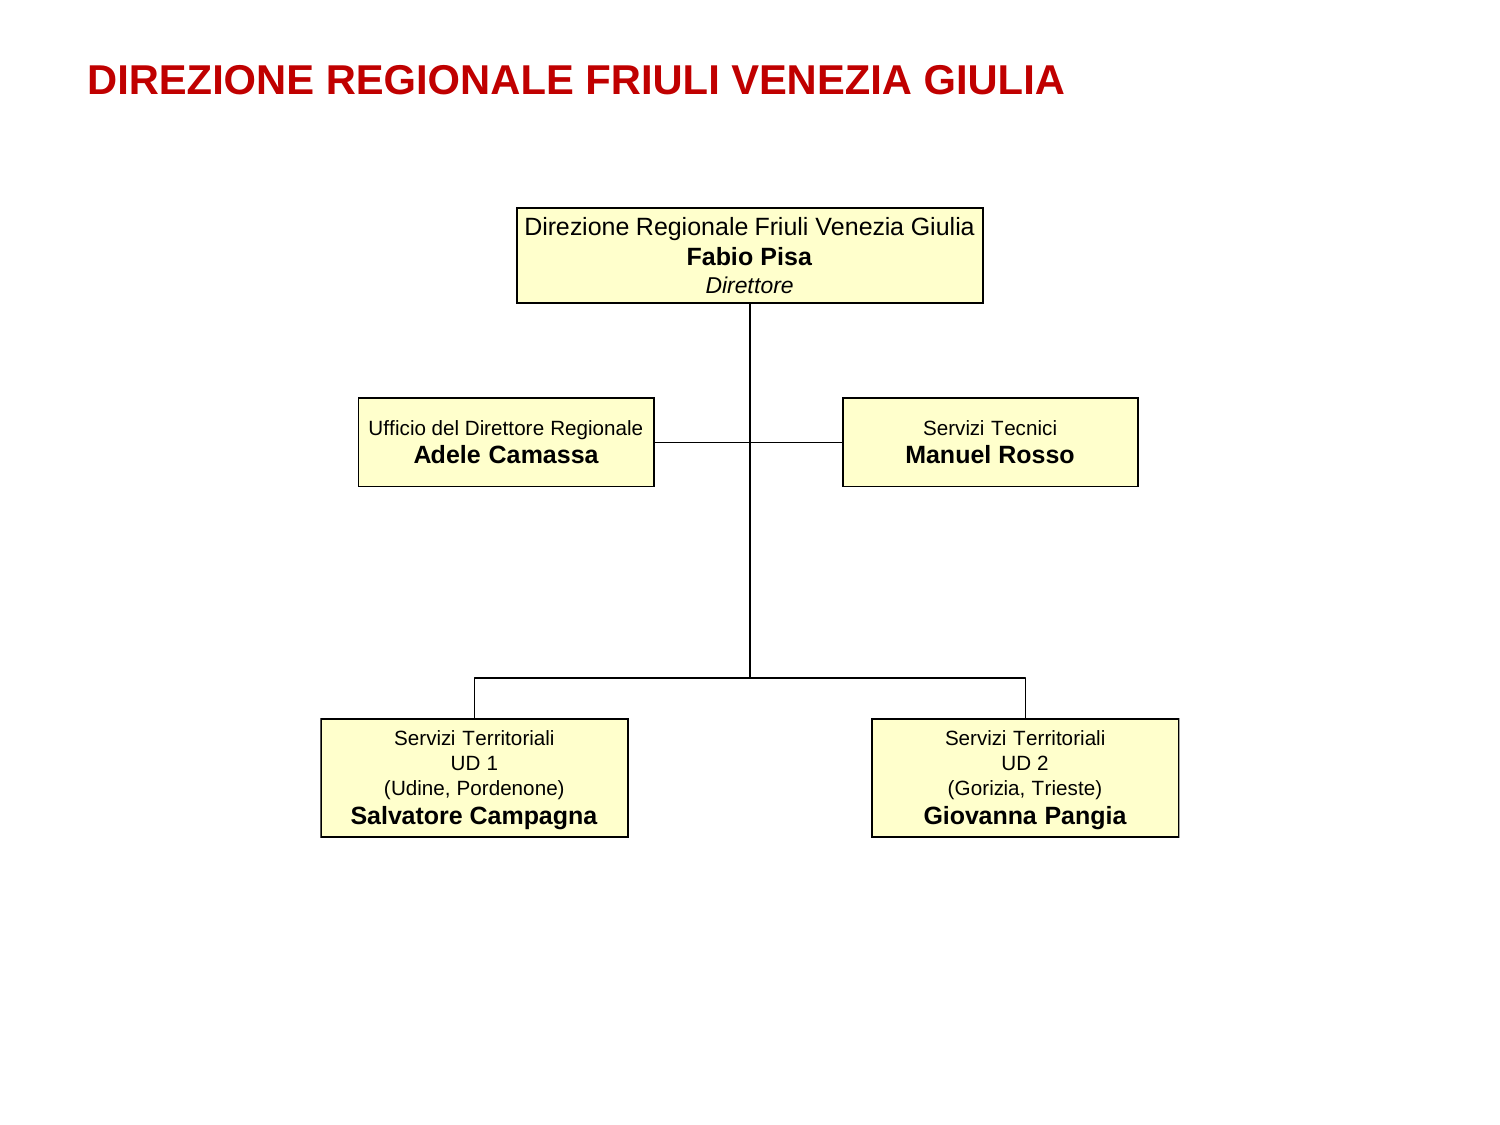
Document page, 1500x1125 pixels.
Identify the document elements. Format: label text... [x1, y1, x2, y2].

title DIREZIONE REGIONALE FRIULI VENEZIA GIULIA [72, 45, 1462, 128]
picture [320, 203, 1180, 846]
